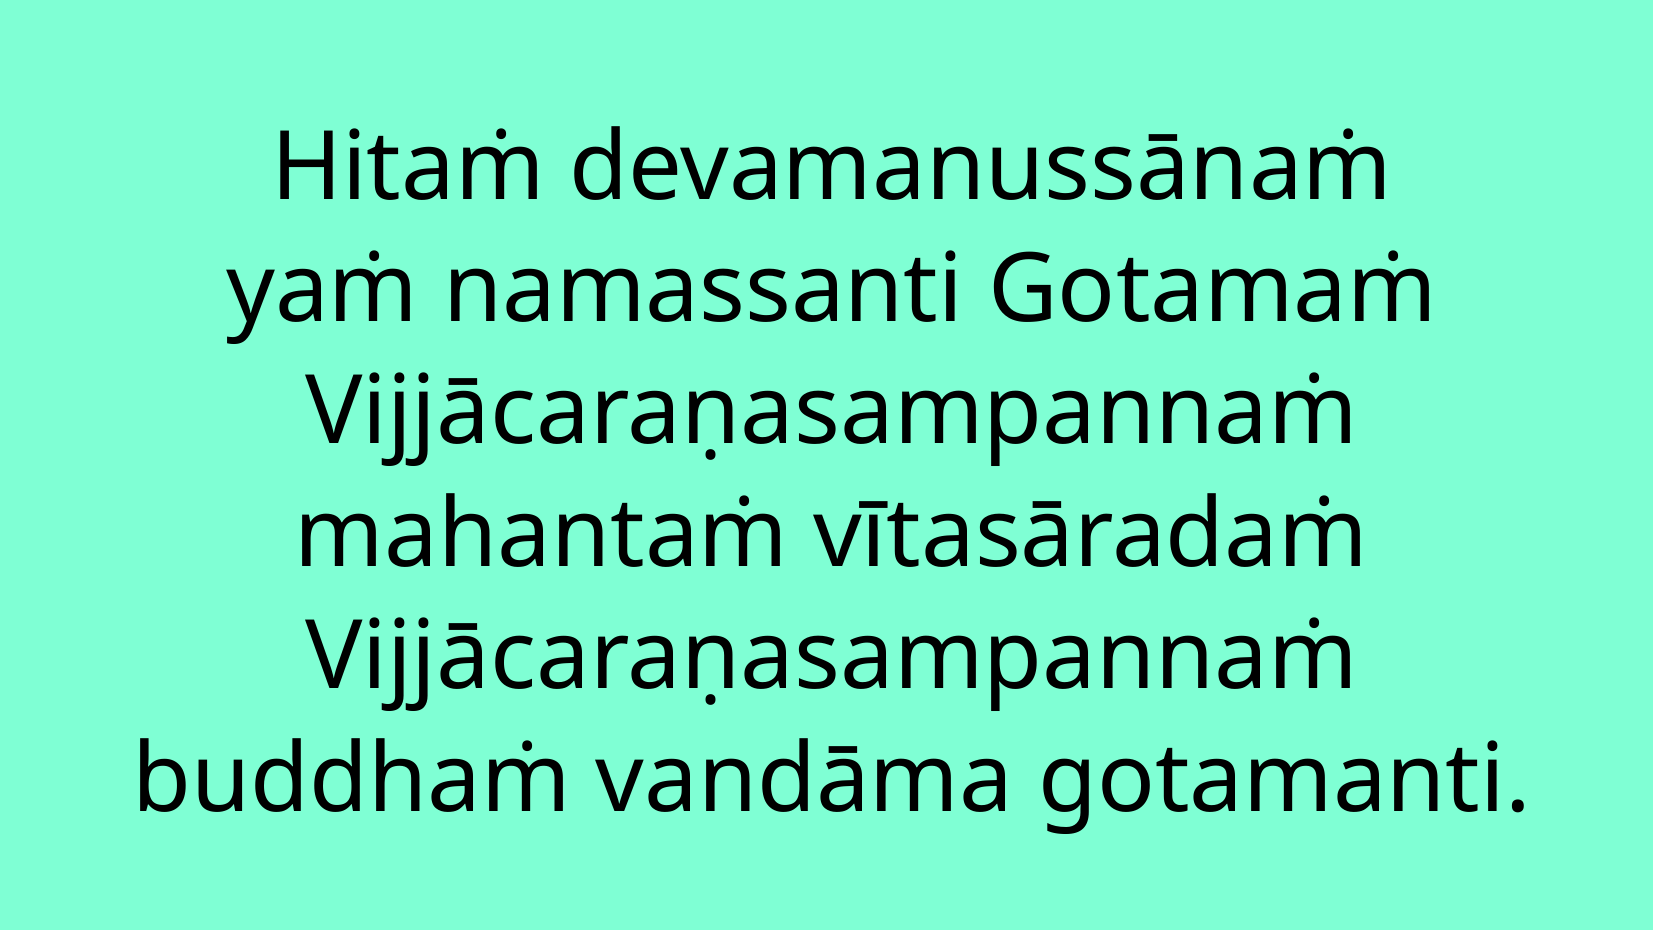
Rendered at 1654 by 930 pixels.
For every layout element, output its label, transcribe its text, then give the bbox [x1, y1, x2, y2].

subtitle Hitaṁ devamanussānaṁ yaṁ namassanti Gotamaṁ Vijjācaraṇasampannaṁ mahantaṁ vītasāradaṁ Vijjācaraṇasampannaṁ buddhaṁ vandāma gotamanti. [45, 1, 1618, 930]
